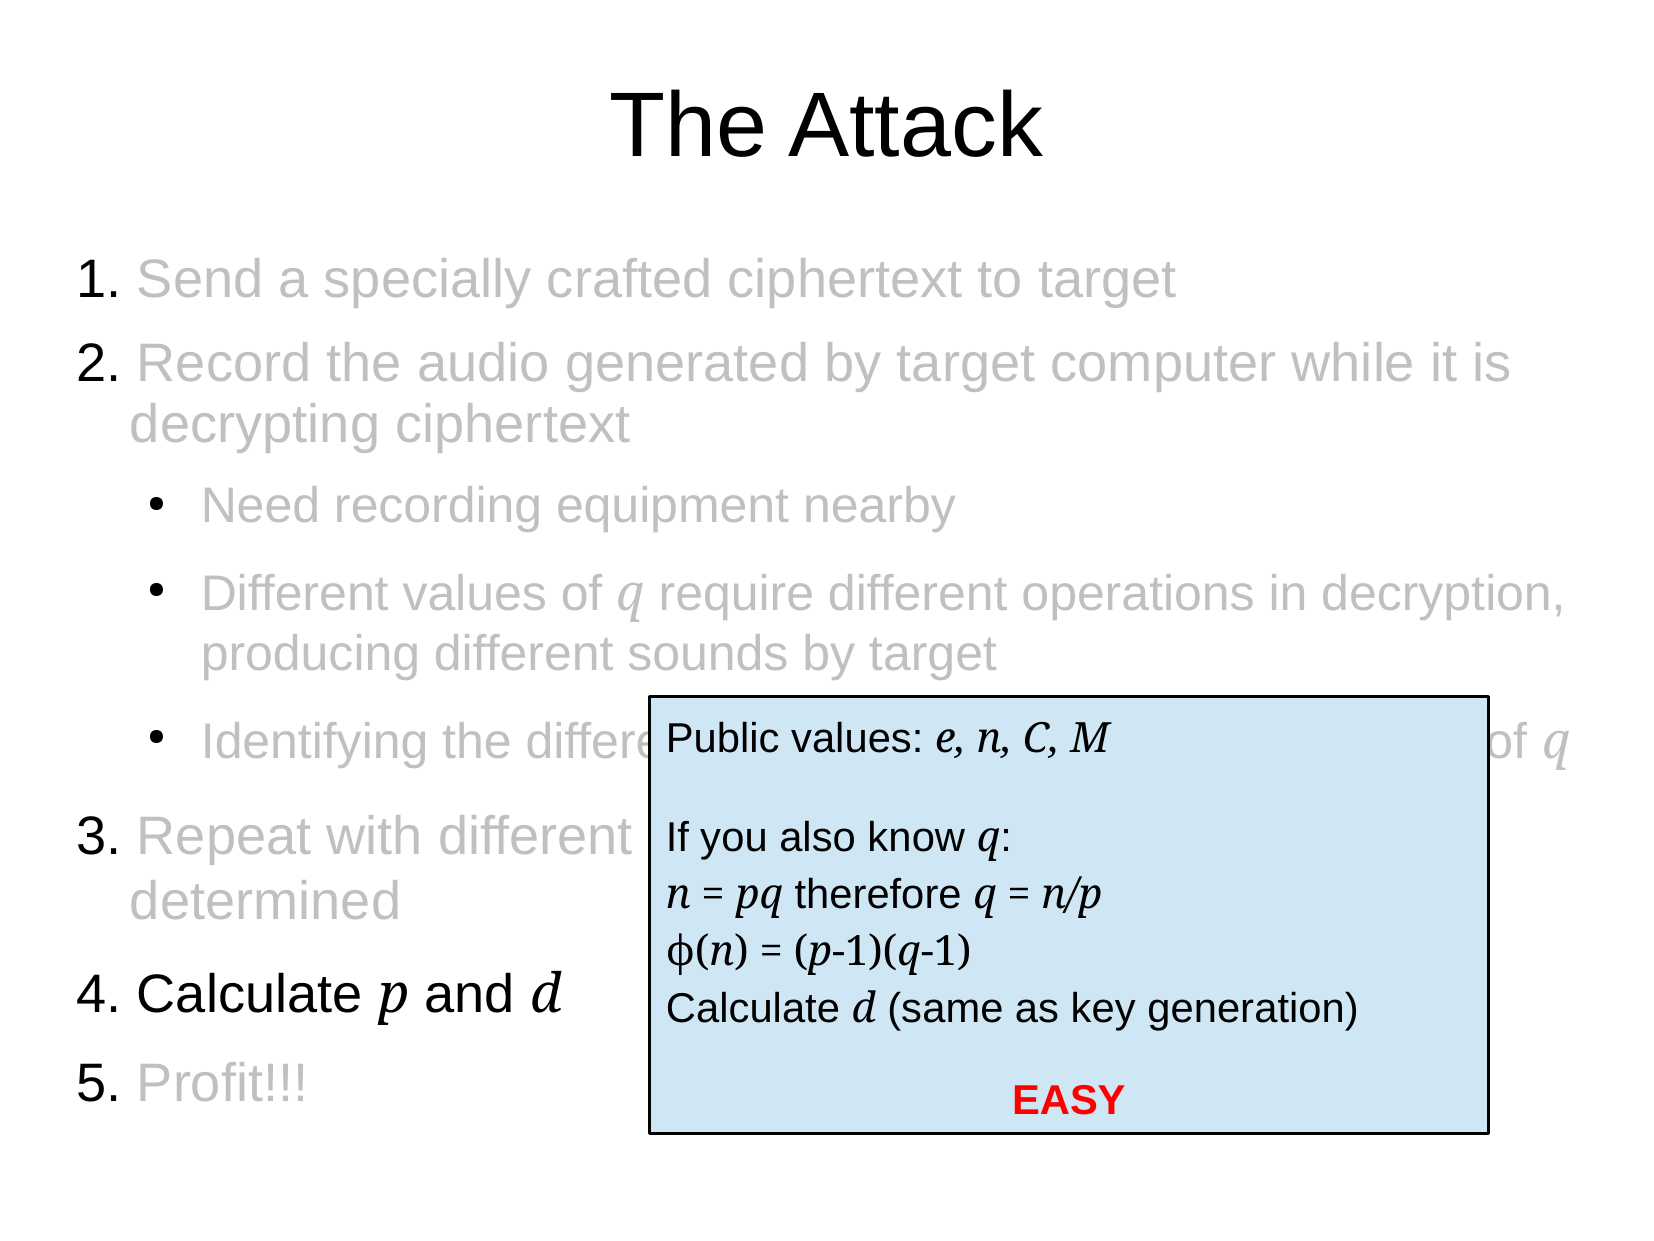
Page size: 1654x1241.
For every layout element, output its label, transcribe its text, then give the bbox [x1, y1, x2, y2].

text_box Public values: e, n, C, M If you also know q: n = pq therefore q = n/p ϕ(n) = (p-1)(q-1) Calculate d (same as key generation) EASY [649, 696, 1489, 1134]
title The Attack [82, 49, 1571, 201]
list Send a specially crafted ciphertext to target Record the audio generated by target computer while it is decrypting ciphertext Need recording equipment nearby Different values of q require different operations in decryption, producing different sounds by target Identifying the different sounds allows for determining bits of q Repeat with different ciphertexts until all bits of q are determined Calculate p and d Profit!!! [59, 248, 1595, 1130]
